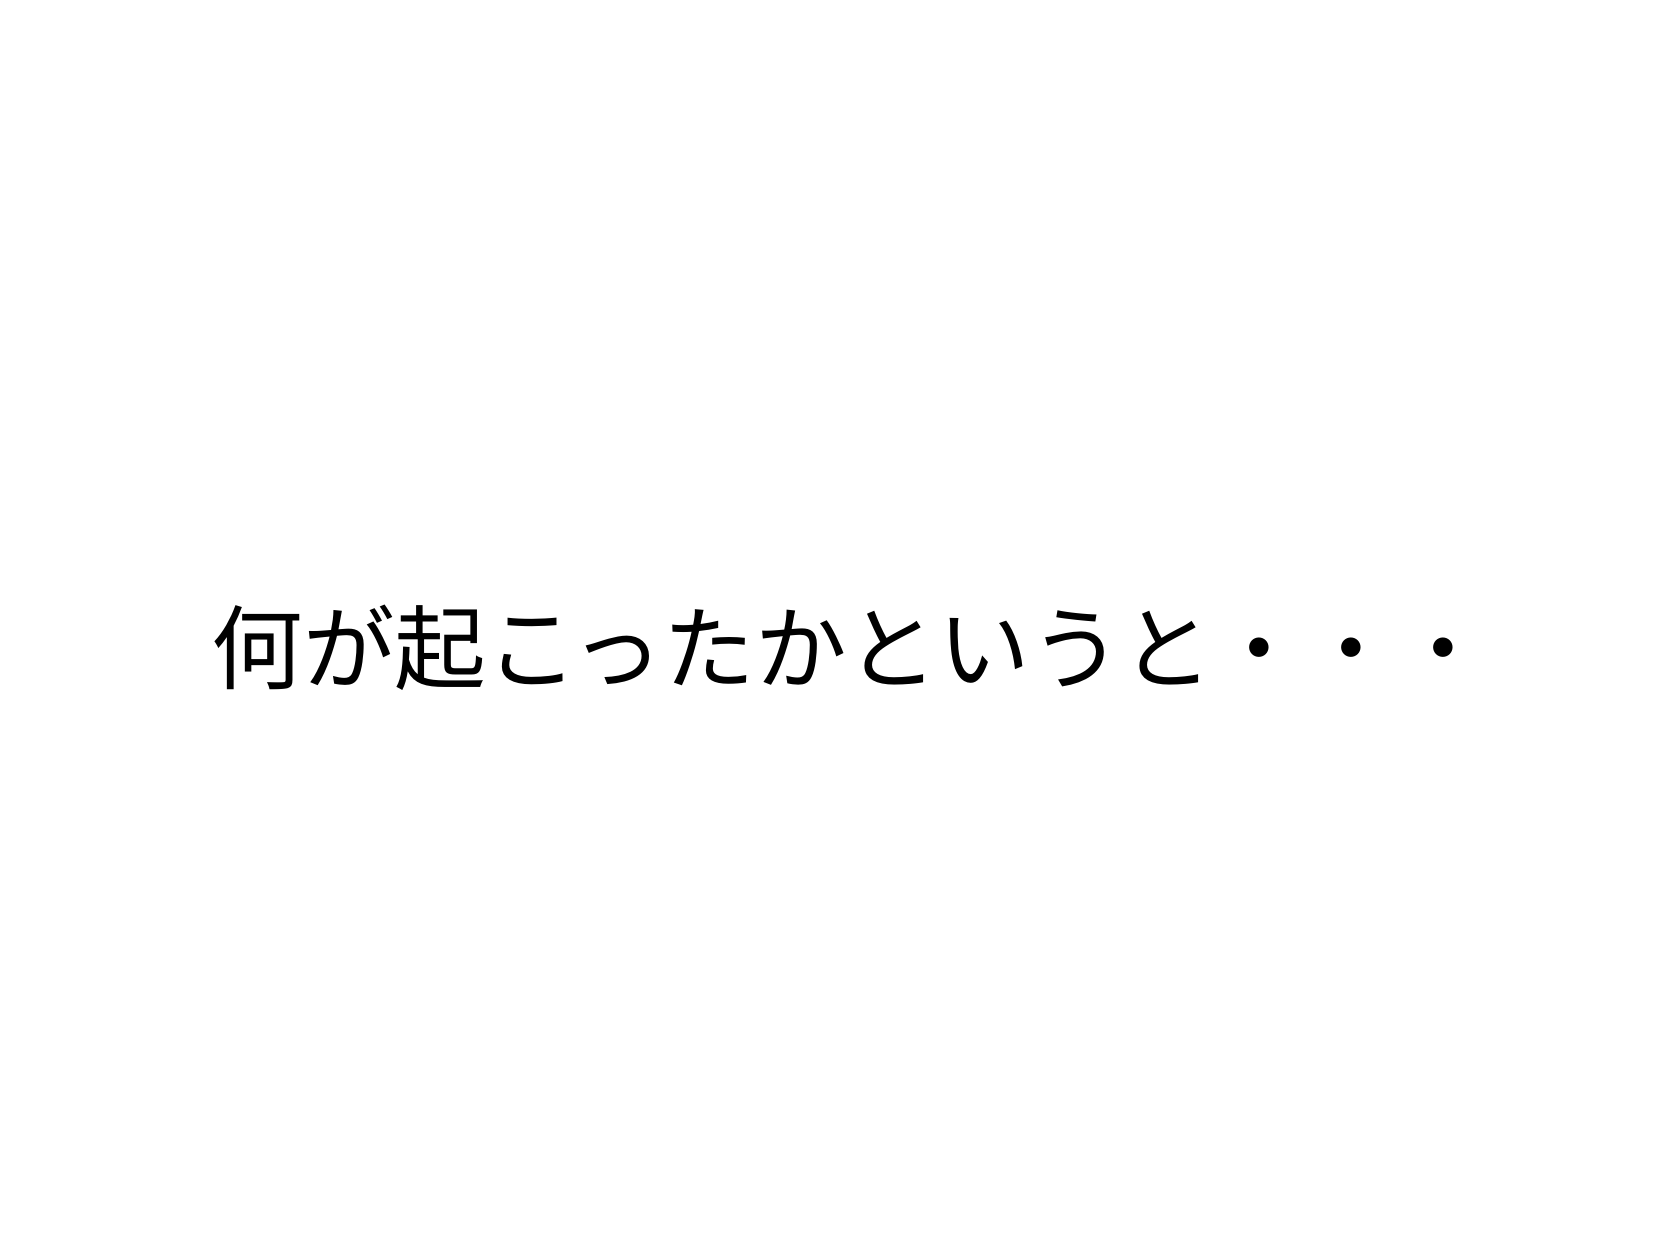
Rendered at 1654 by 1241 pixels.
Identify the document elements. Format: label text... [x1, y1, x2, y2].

title 何が起こったかというと・・・ [106, 545, 1595, 739]
